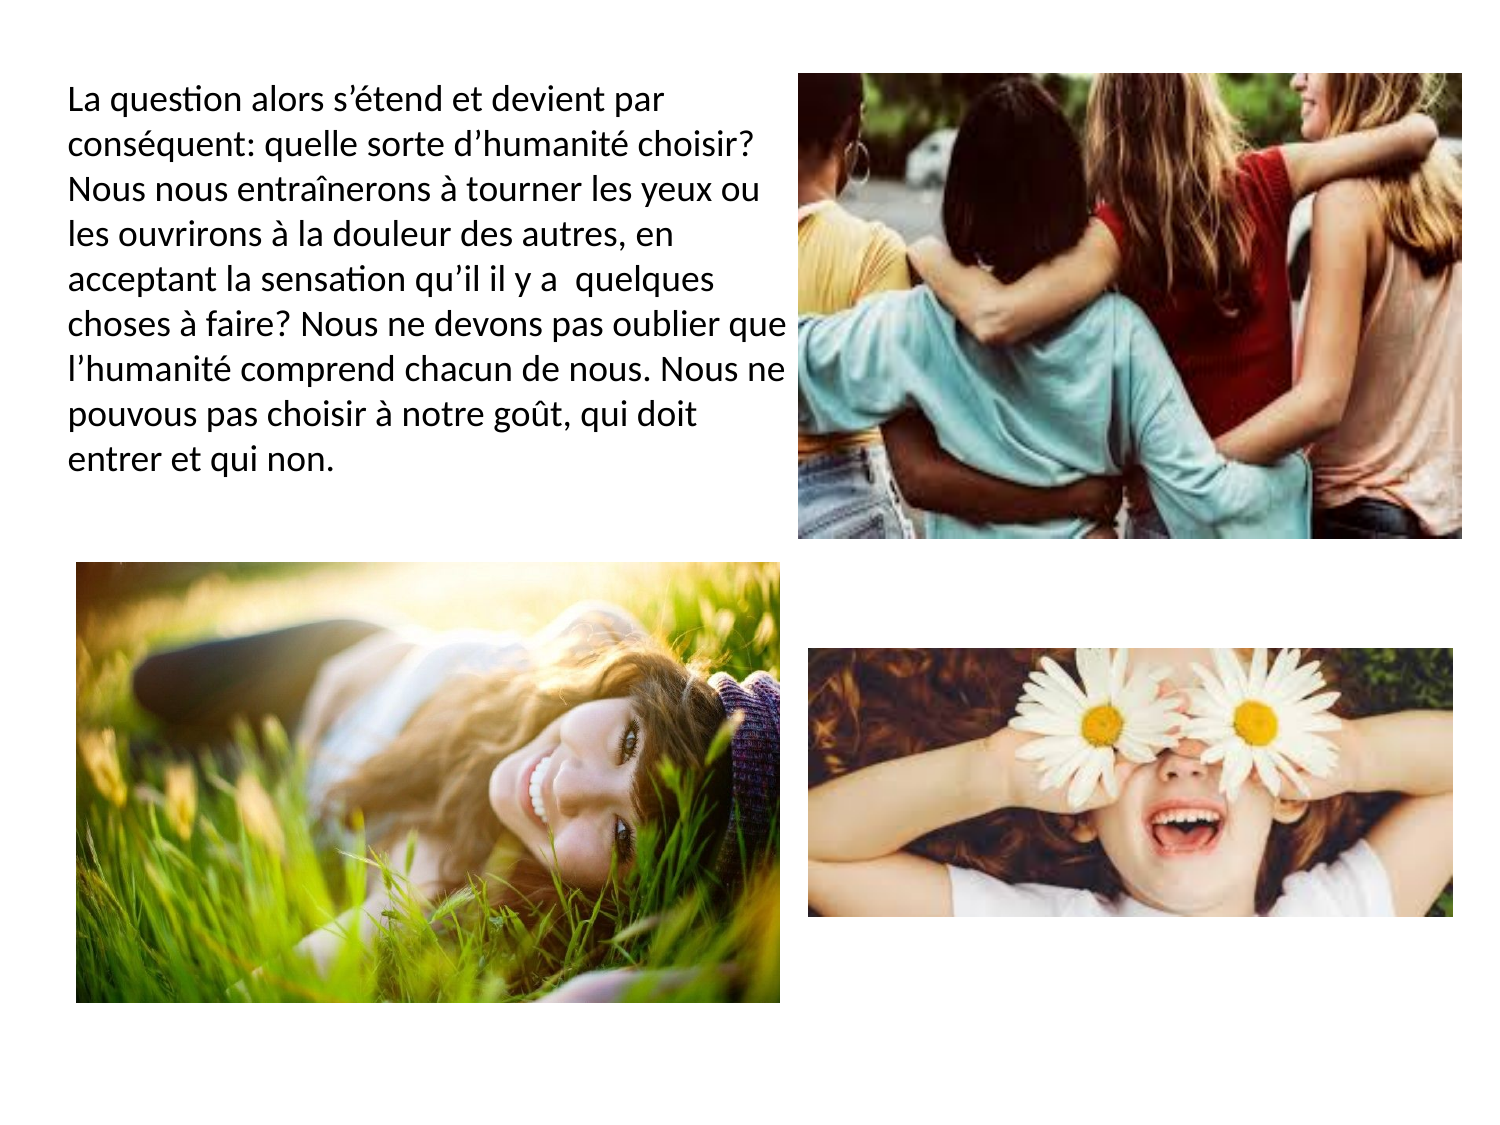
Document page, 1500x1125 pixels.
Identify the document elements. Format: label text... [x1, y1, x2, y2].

picture [798, 73, 1462, 539]
text_box La question alors s’étend et devient par conséquent: quelle sorte d’humanité choisir? Nous nous entraînerons à tourner les yeux ou les ouvrirons à la douleur des autres, en acceptant la sensation qu’il il y a quelques choses à faire? Nous ne devons pas oublier que l’humanité comprend chacun de nous. Nous ne pouvous pas choisir à notre goût, qui doit entrer et qui non. [53, 66, 803, 487]
picture [808, 648, 1453, 917]
picture [76, 562, 780, 1003]
